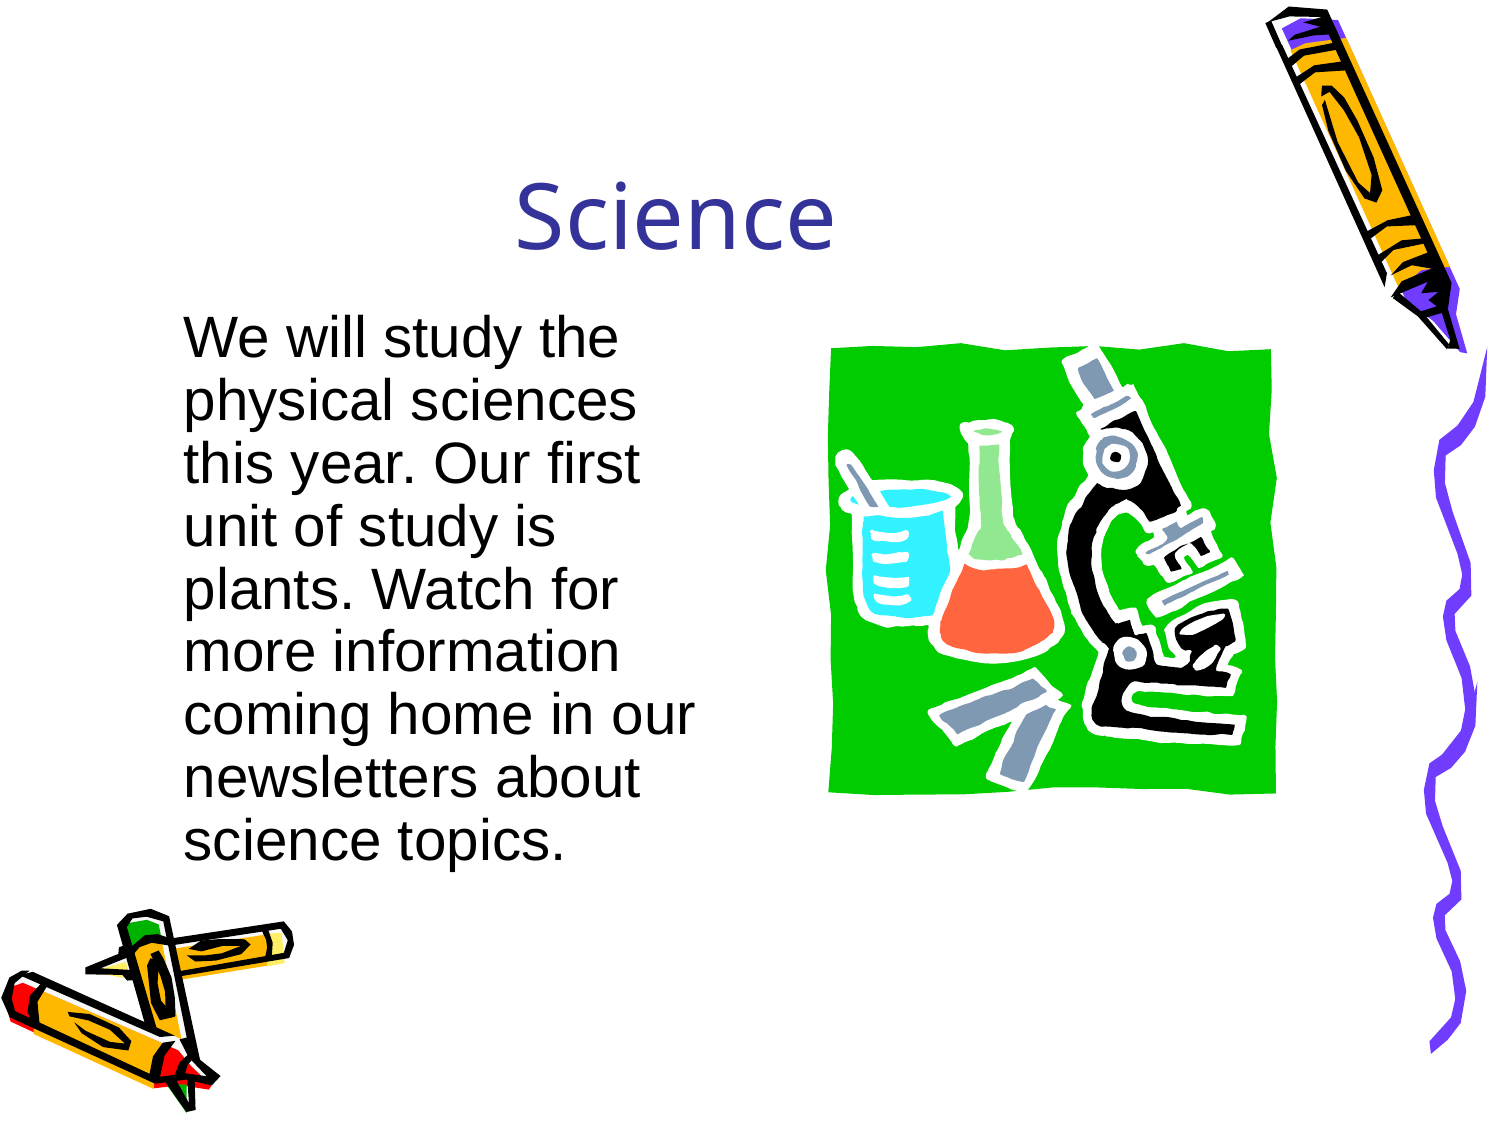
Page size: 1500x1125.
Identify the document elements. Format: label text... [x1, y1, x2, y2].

title Science [112, 62, 1240, 275]
text_box [825, 342, 1278, 796]
list We will study the physical sciences this year. Our first unit of study is plants. Watch for more information coming home in our newsletters about science topics. [112, 299, 732, 901]
